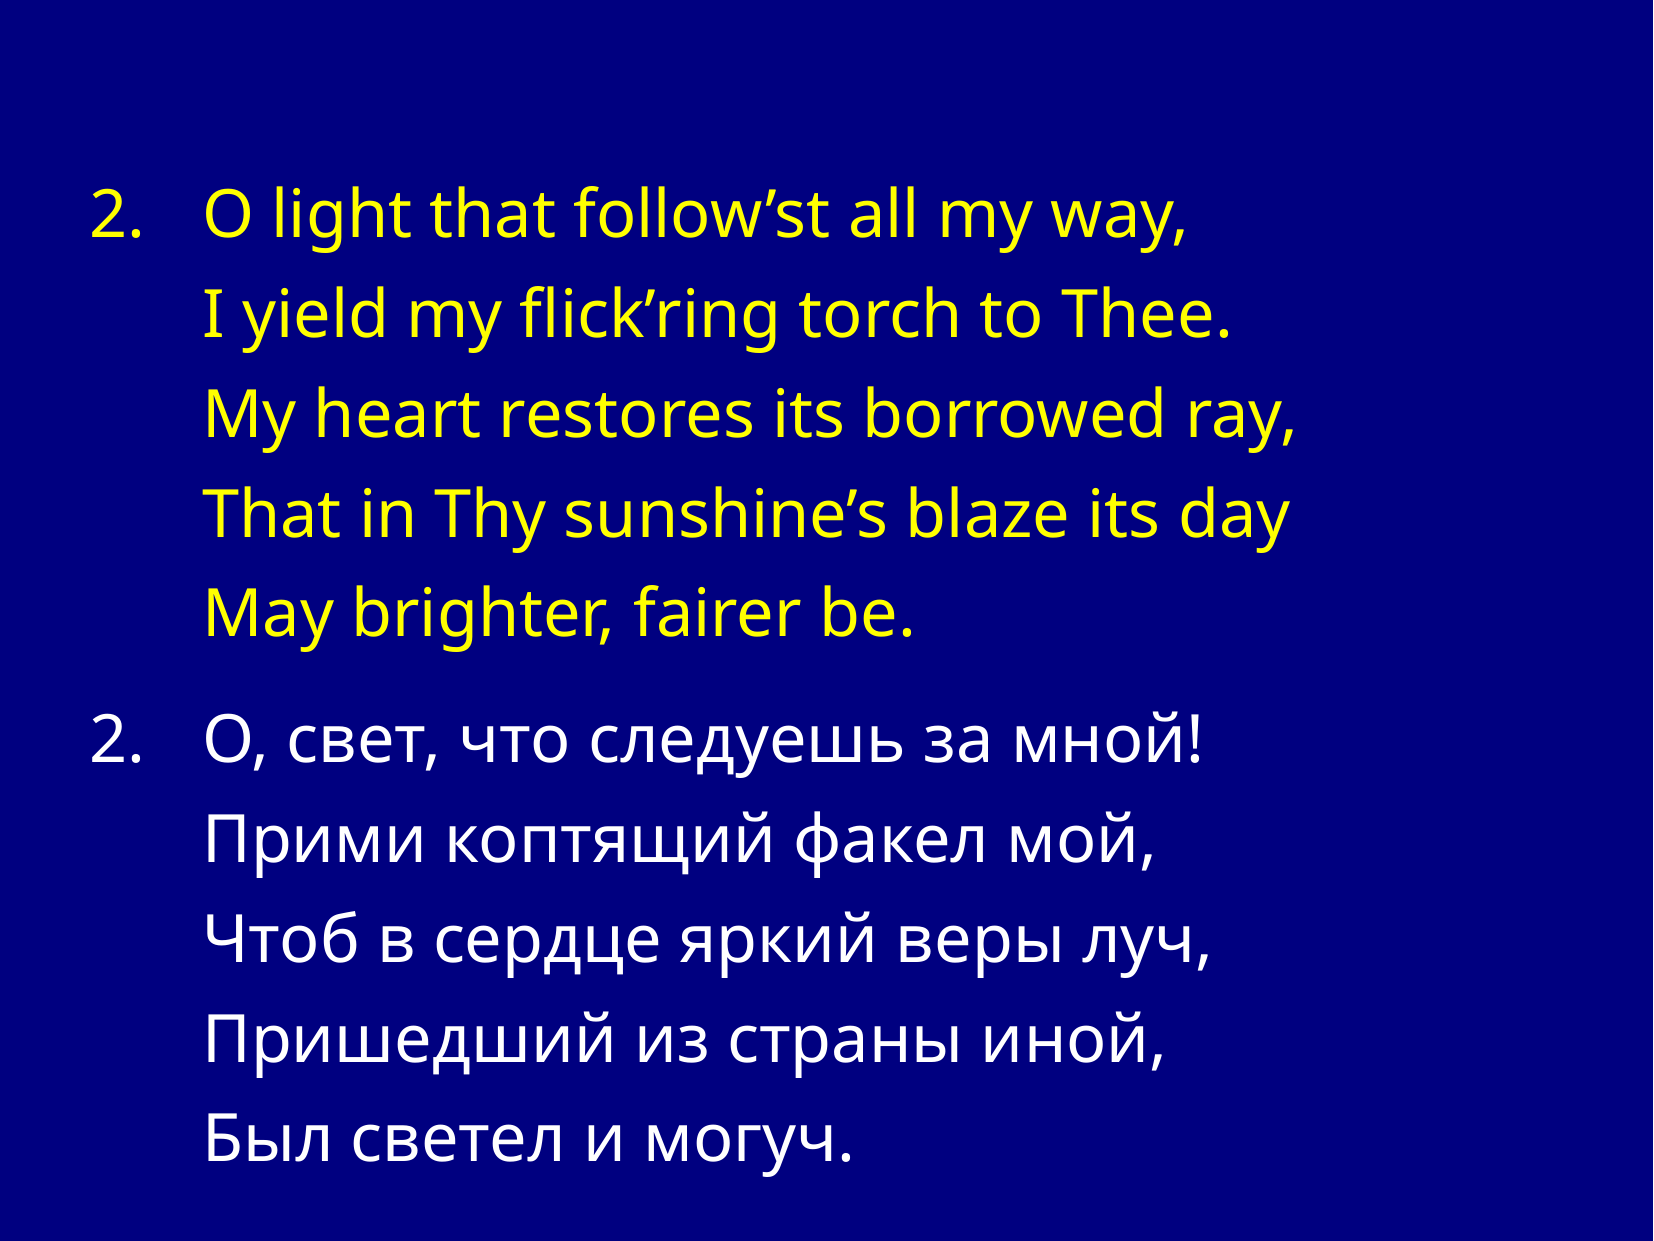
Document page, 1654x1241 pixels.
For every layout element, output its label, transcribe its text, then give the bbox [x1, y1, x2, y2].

text_box 2. O light that follow’st all my way, I yield my flick’ring torch to Thee. My heart restores its borrowed ray, That in Thy sunshine’s blaze its day May brighter, fairer be. [75, 150, 1576, 638]
text_box 2. О, свет, что следуешь за мной! Прими коптящий факел мой, Чтоб в сердце яркий веры луч, Пришедший из страны иной, Был светел и могуч. [75, 675, 1576, 1163]
